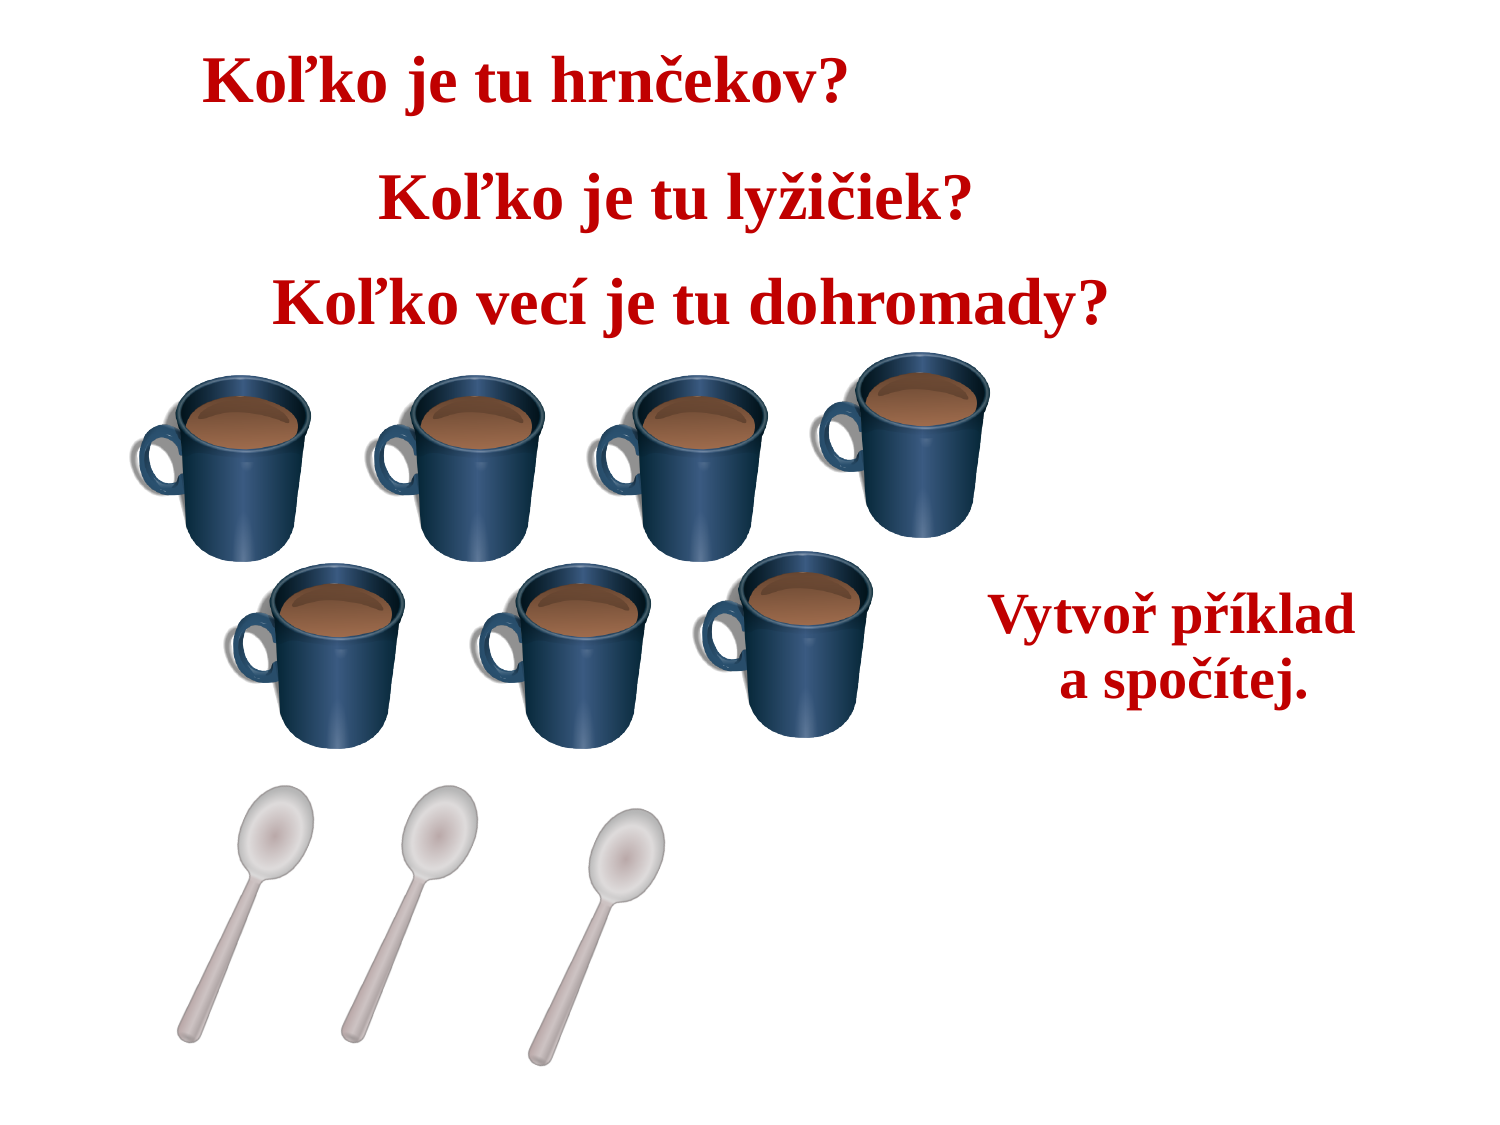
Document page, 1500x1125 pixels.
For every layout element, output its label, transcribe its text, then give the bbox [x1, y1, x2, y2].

picture [128, 375, 875, 749]
picture [808, 351, 992, 538]
text_box Vytvoř příklad a spočítej. [972, 574, 1418, 719]
text_box Koľko je tu lyžičiek? [363, 152, 1337, 242]
picture [316, 773, 492, 1056]
text_box Koľko je tu hrnčekov? [187, 35, 1336, 125]
text_box Koľko vecí je tu dohromady? [257, 257, 1500, 348]
picture [503, 796, 679, 1079]
picture [152, 773, 328, 1056]
